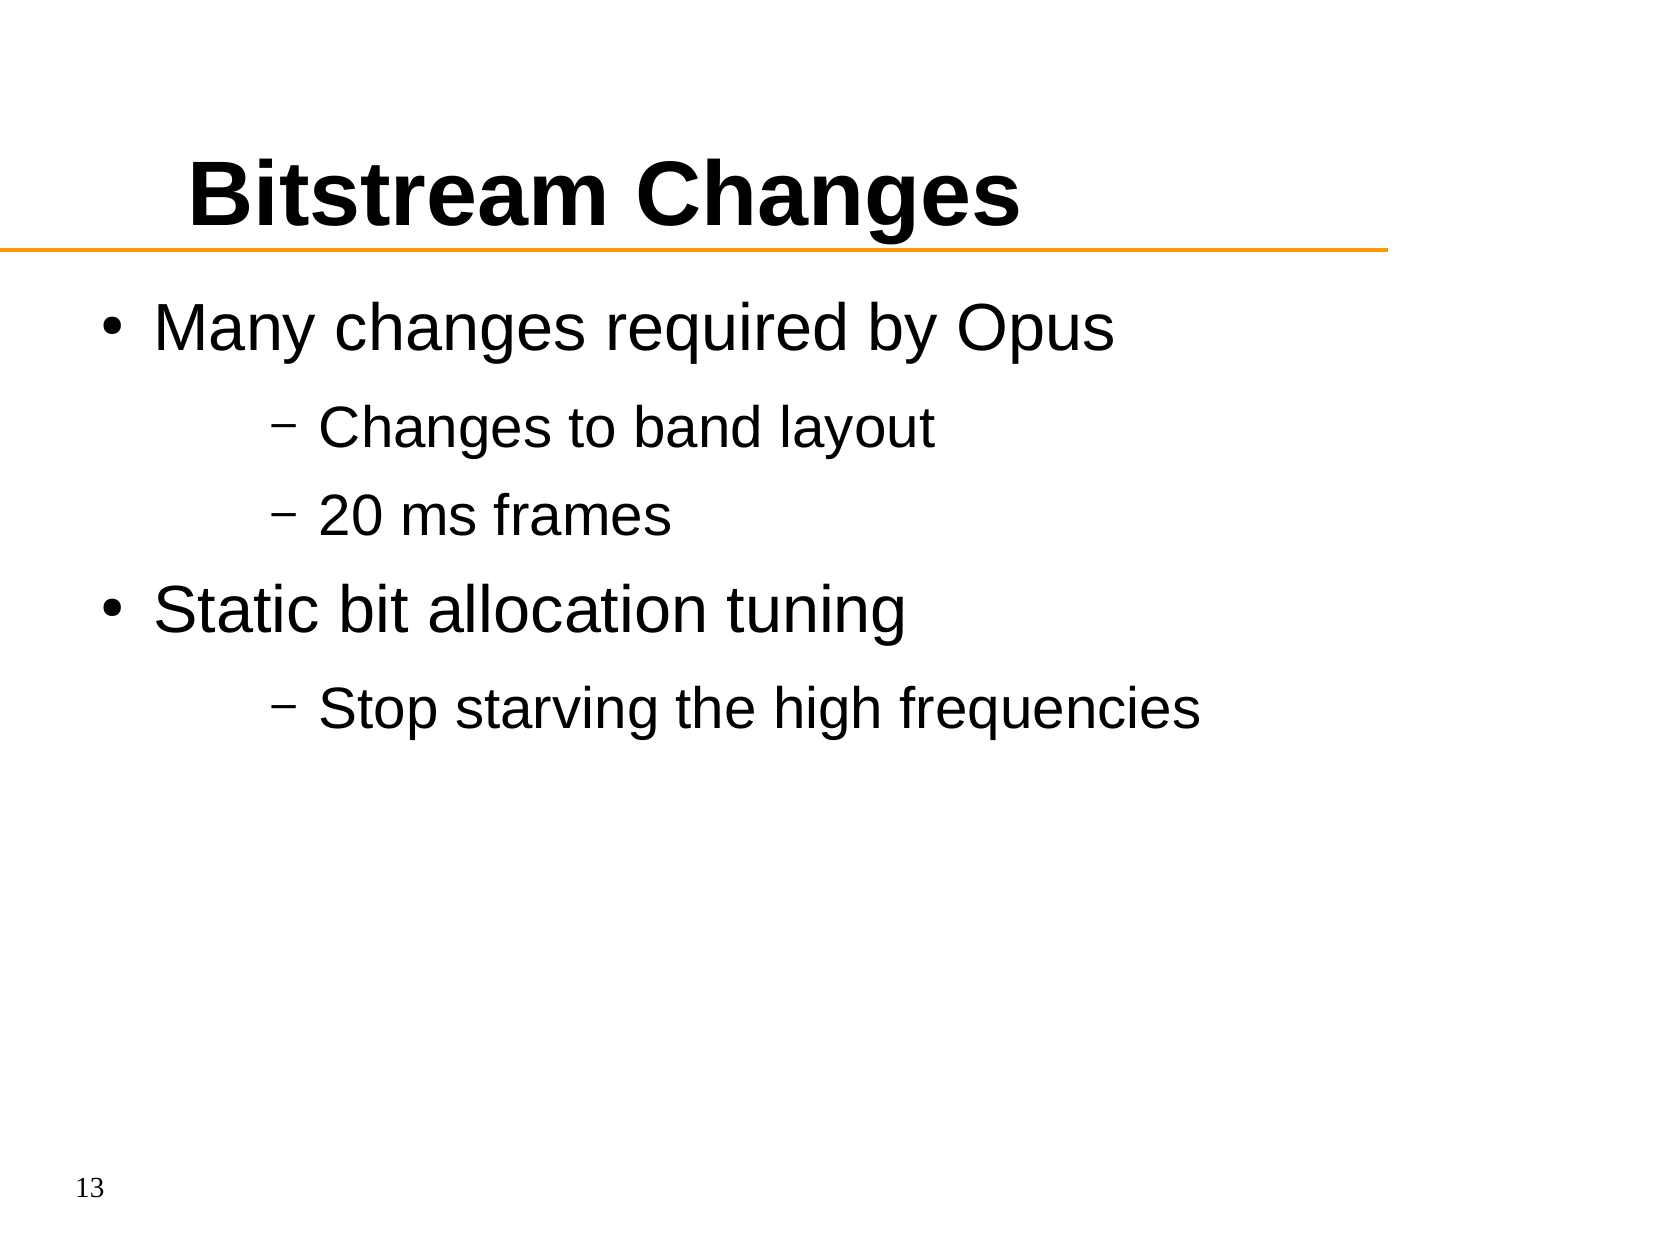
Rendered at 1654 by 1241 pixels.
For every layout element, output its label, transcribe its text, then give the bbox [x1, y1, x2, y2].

title Bitstream Changes [187, 37, 1571, 245]
list Many changes required by Opus Changes to band layout 20 ms frames Static bit allocation tuning Stop starving the high frequencies [82, 290, 1571, 1109]
